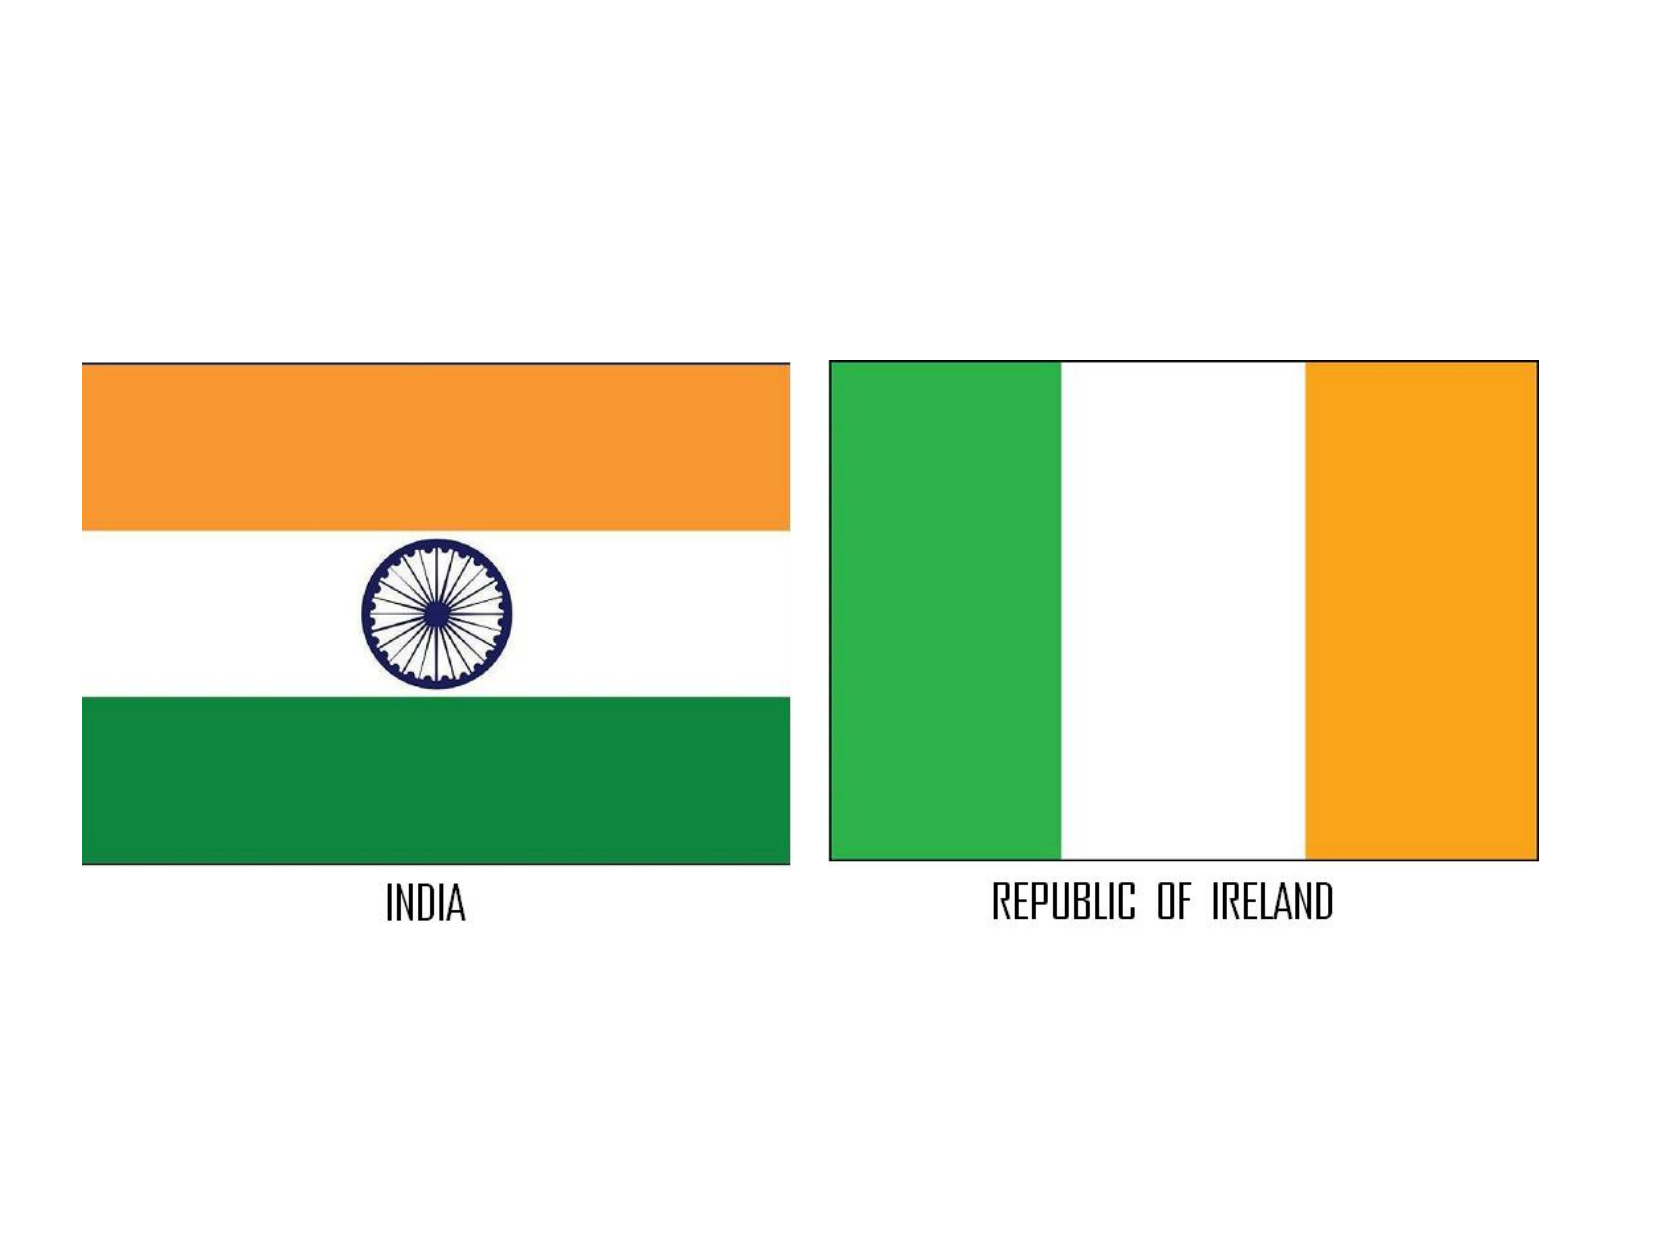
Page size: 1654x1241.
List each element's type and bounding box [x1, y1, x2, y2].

picture [828, 360, 1539, 939]
picture [82, 362, 793, 938]
